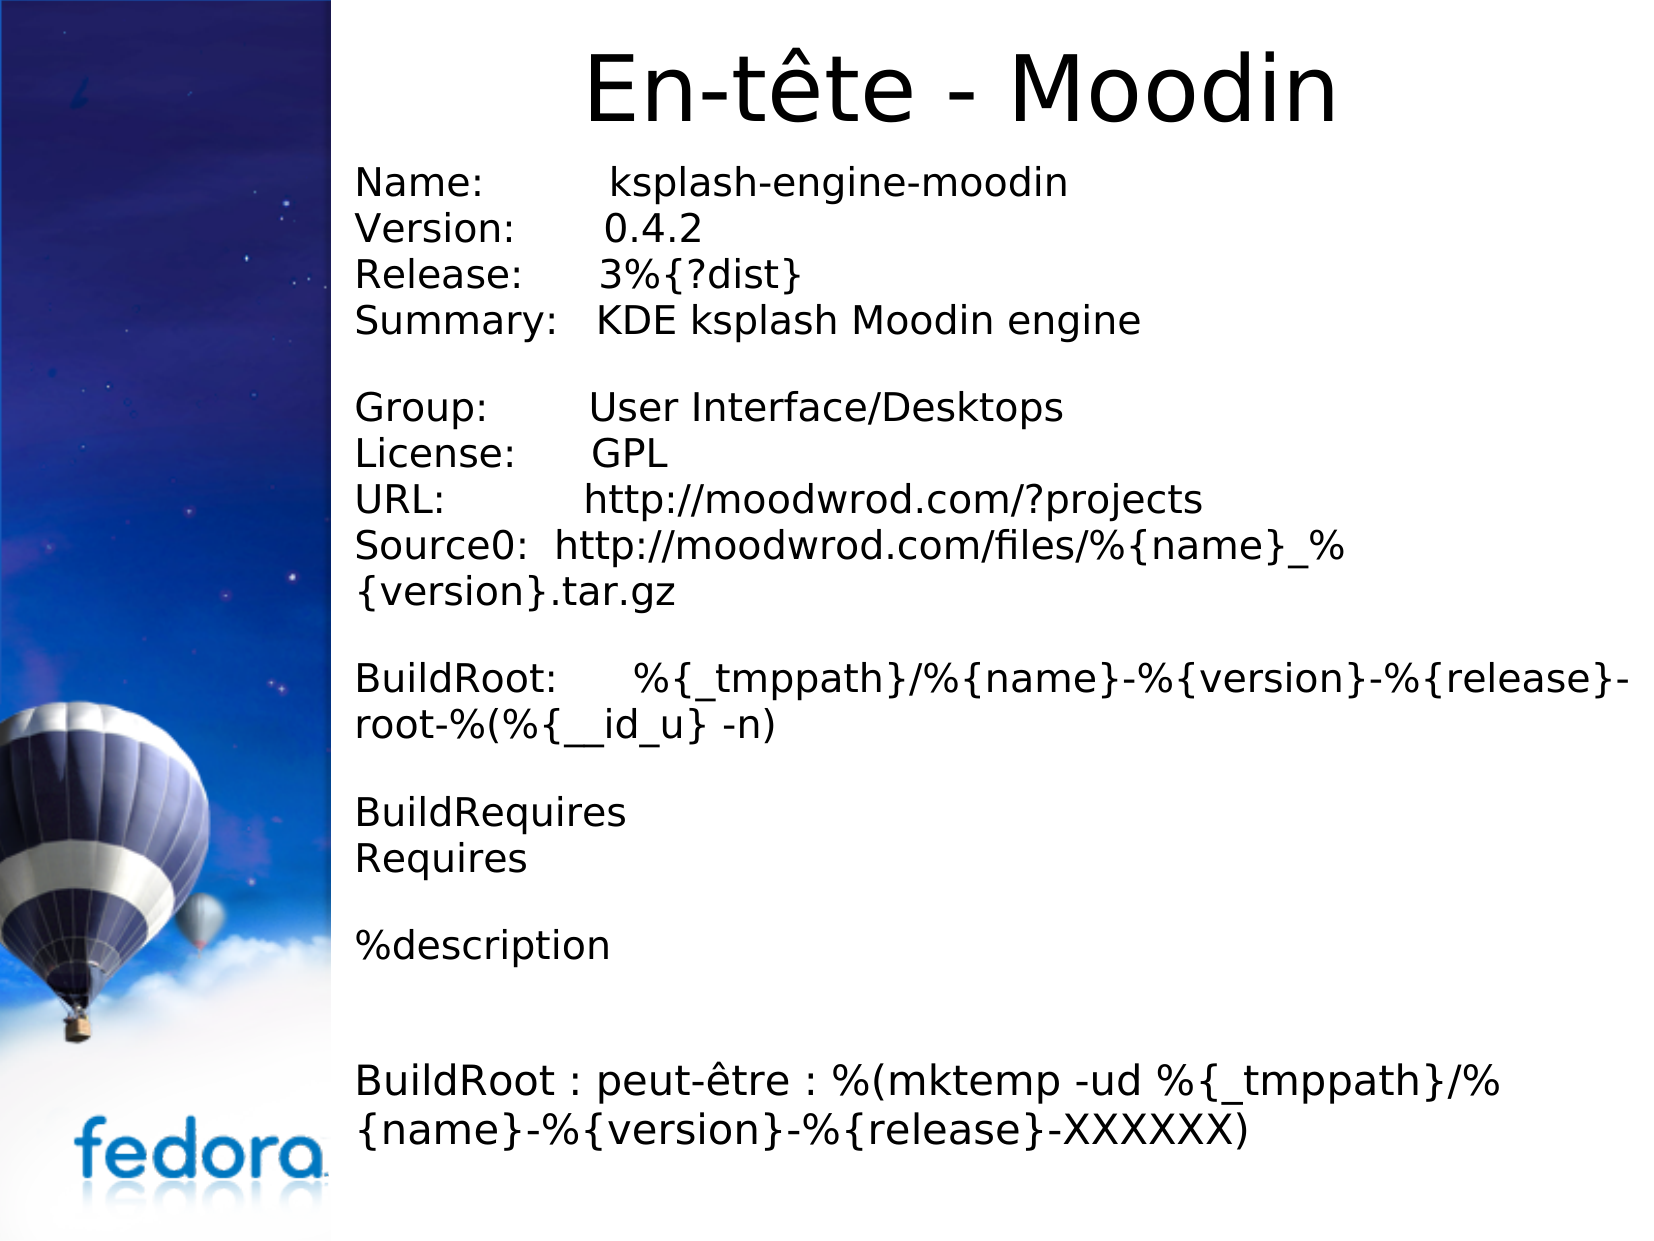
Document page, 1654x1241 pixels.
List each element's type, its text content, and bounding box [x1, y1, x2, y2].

list Name: ksplash-engine-moodin Version: 0.4.2 Release: 3%{?dist} Summary: KDE ksplash Moodin engine Group: User Interface/Desktops License: GPL URL: http://moodwrod.com/?projects Source0: http://moodwrod.com/files/%{name}_%{version}.tar.gz BuildRoot: %{_tmppath}/%{name}-%{version}-%{release}-root-%(%{__id_u} -n) BuildRequires Requires %description [354, 159, 1654, 987]
picture [0, 0, 331, 1241]
list BuildRoot : peut-être : %(mktemp -ud %{_tmppath}/%{name}-%{version}-%{release}-XXXXXX) [354, 1057, 1595, 1217]
title En-tête - Moodin [354, 29, 1571, 150]
